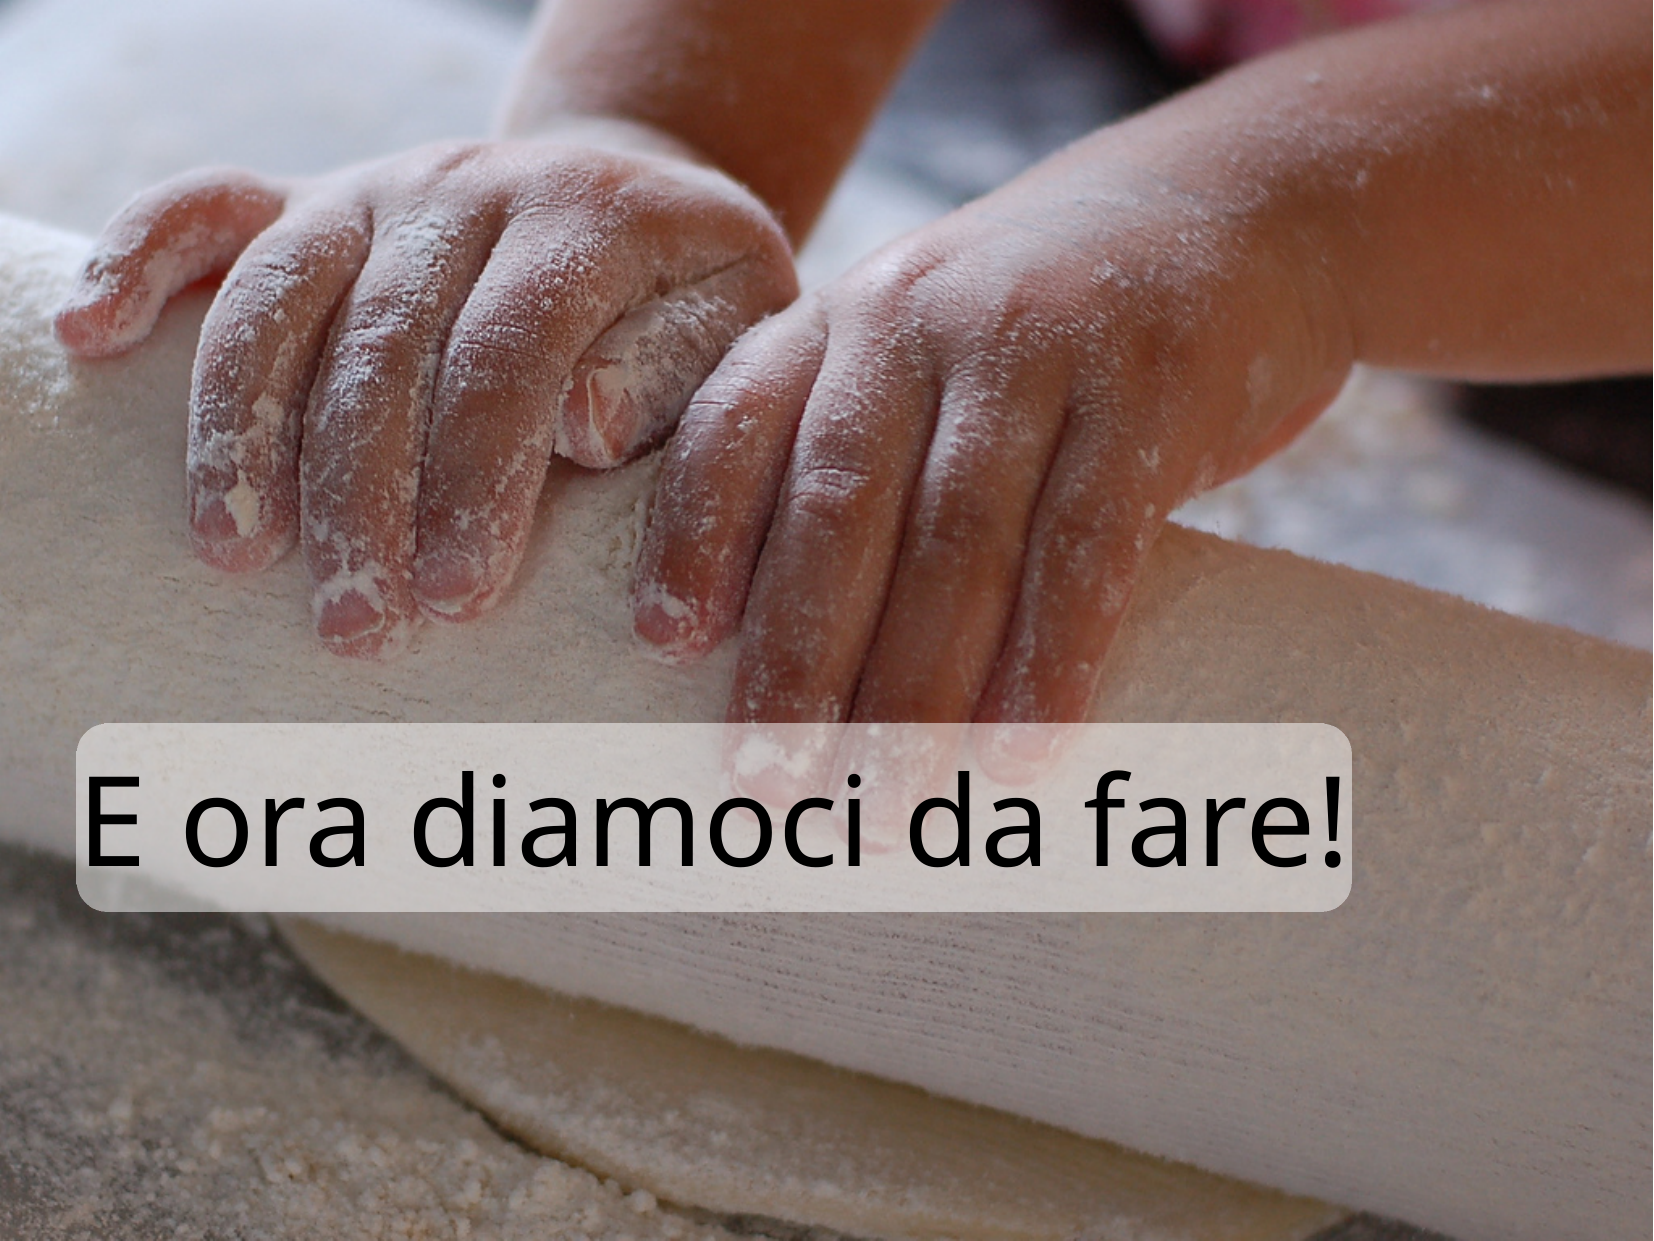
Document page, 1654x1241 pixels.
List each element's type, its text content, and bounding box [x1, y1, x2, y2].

picture [0, 0, 1653, 1241]
text_box E ora diamoci da fare! [76, 723, 1352, 912]
